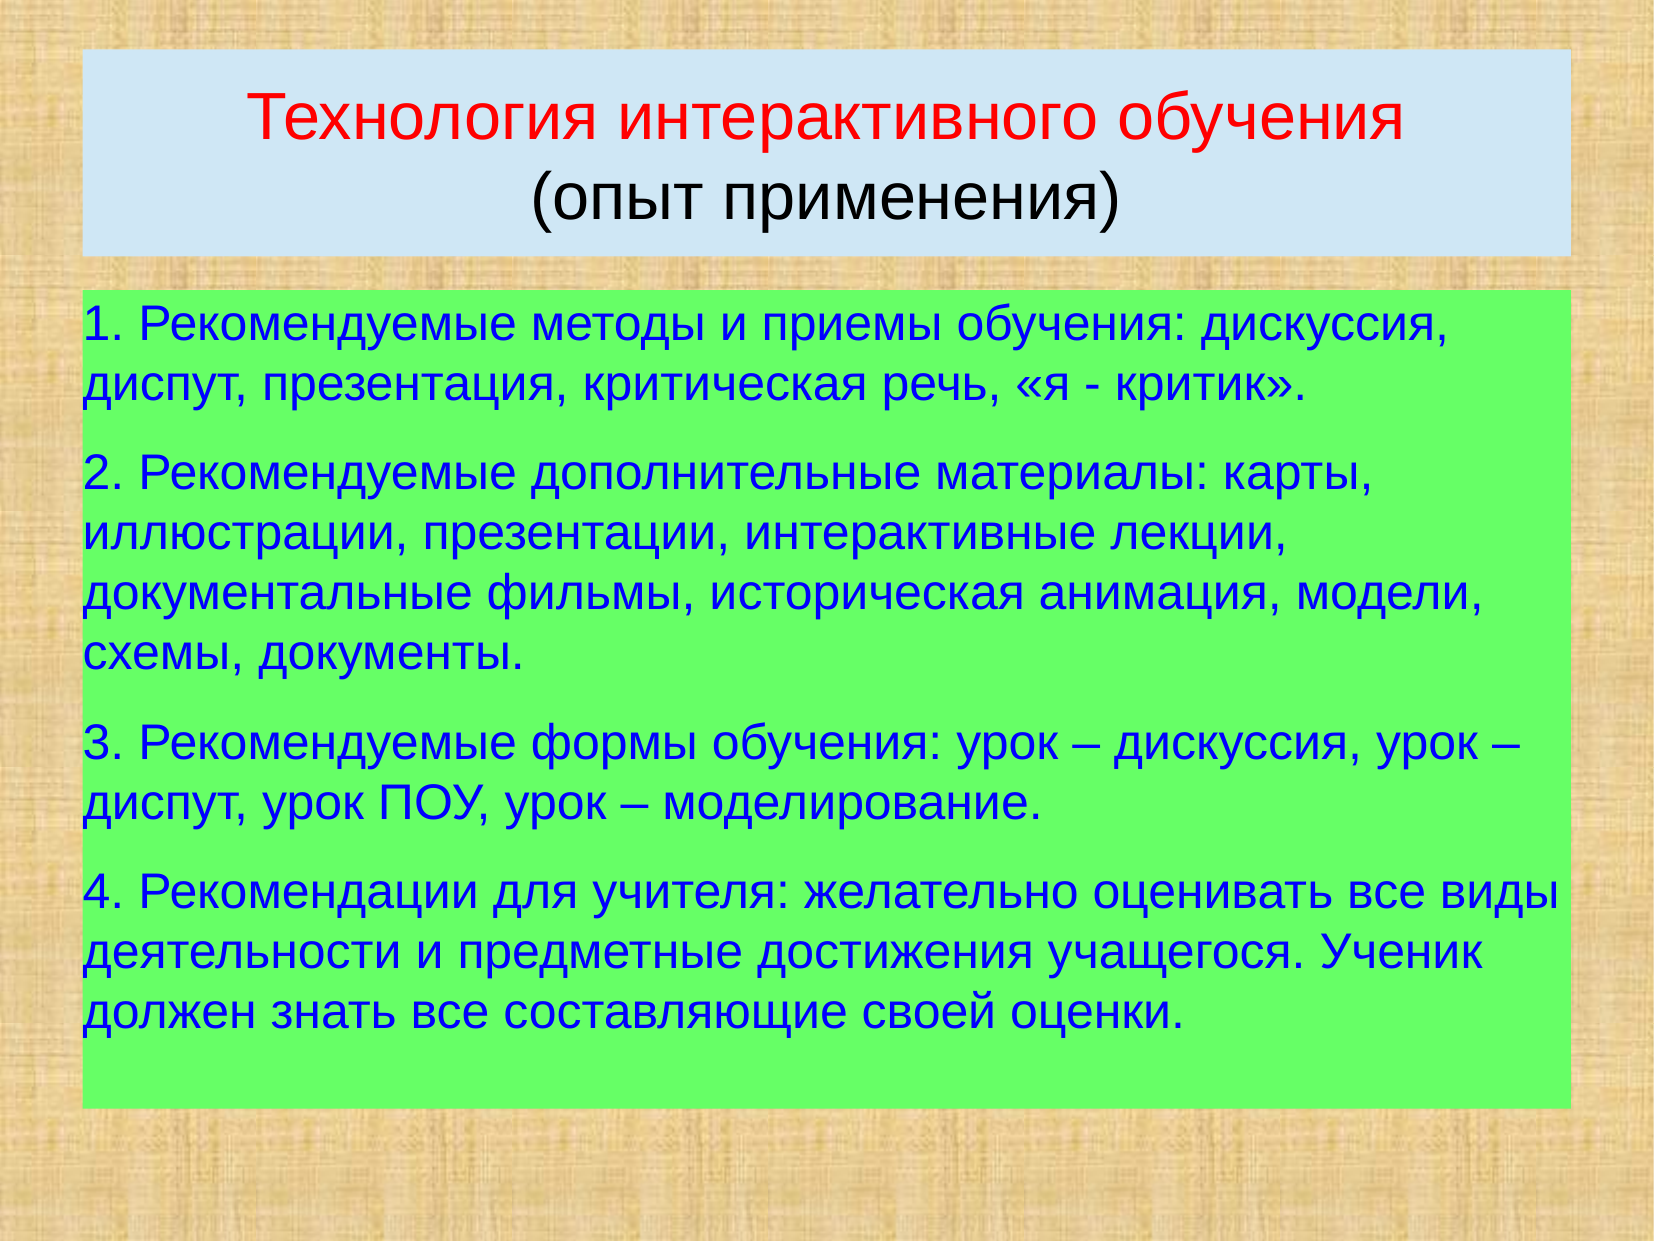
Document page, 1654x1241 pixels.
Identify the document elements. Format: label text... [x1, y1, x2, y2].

title Технология интерактивного обучения (опыт применения) [82, 49, 1571, 257]
list 1. Рекомендуемые методы и приемы обучения: дискуссия, диспут, презентация, критическая речь, «я - критик». 2. Рекомендуемые дополнительные материалы: карты, иллюстрации, презентации, интерактивные лекции, документальные фильмы, историческая анимация, модели, схемы, документы. 3. Рекомендуемые формы обучения: урок – дискуссия, урок – диспут, урок ПОУ, урок – моделирование. 4. Рекомендации для учителя: желательно оценивать все виды деятельности и предметные достижения учащегося. Ученик должен знать все составляющие своей оценки. [82, 290, 1571, 1109]
picture [0, 0, 1654, 1241]
